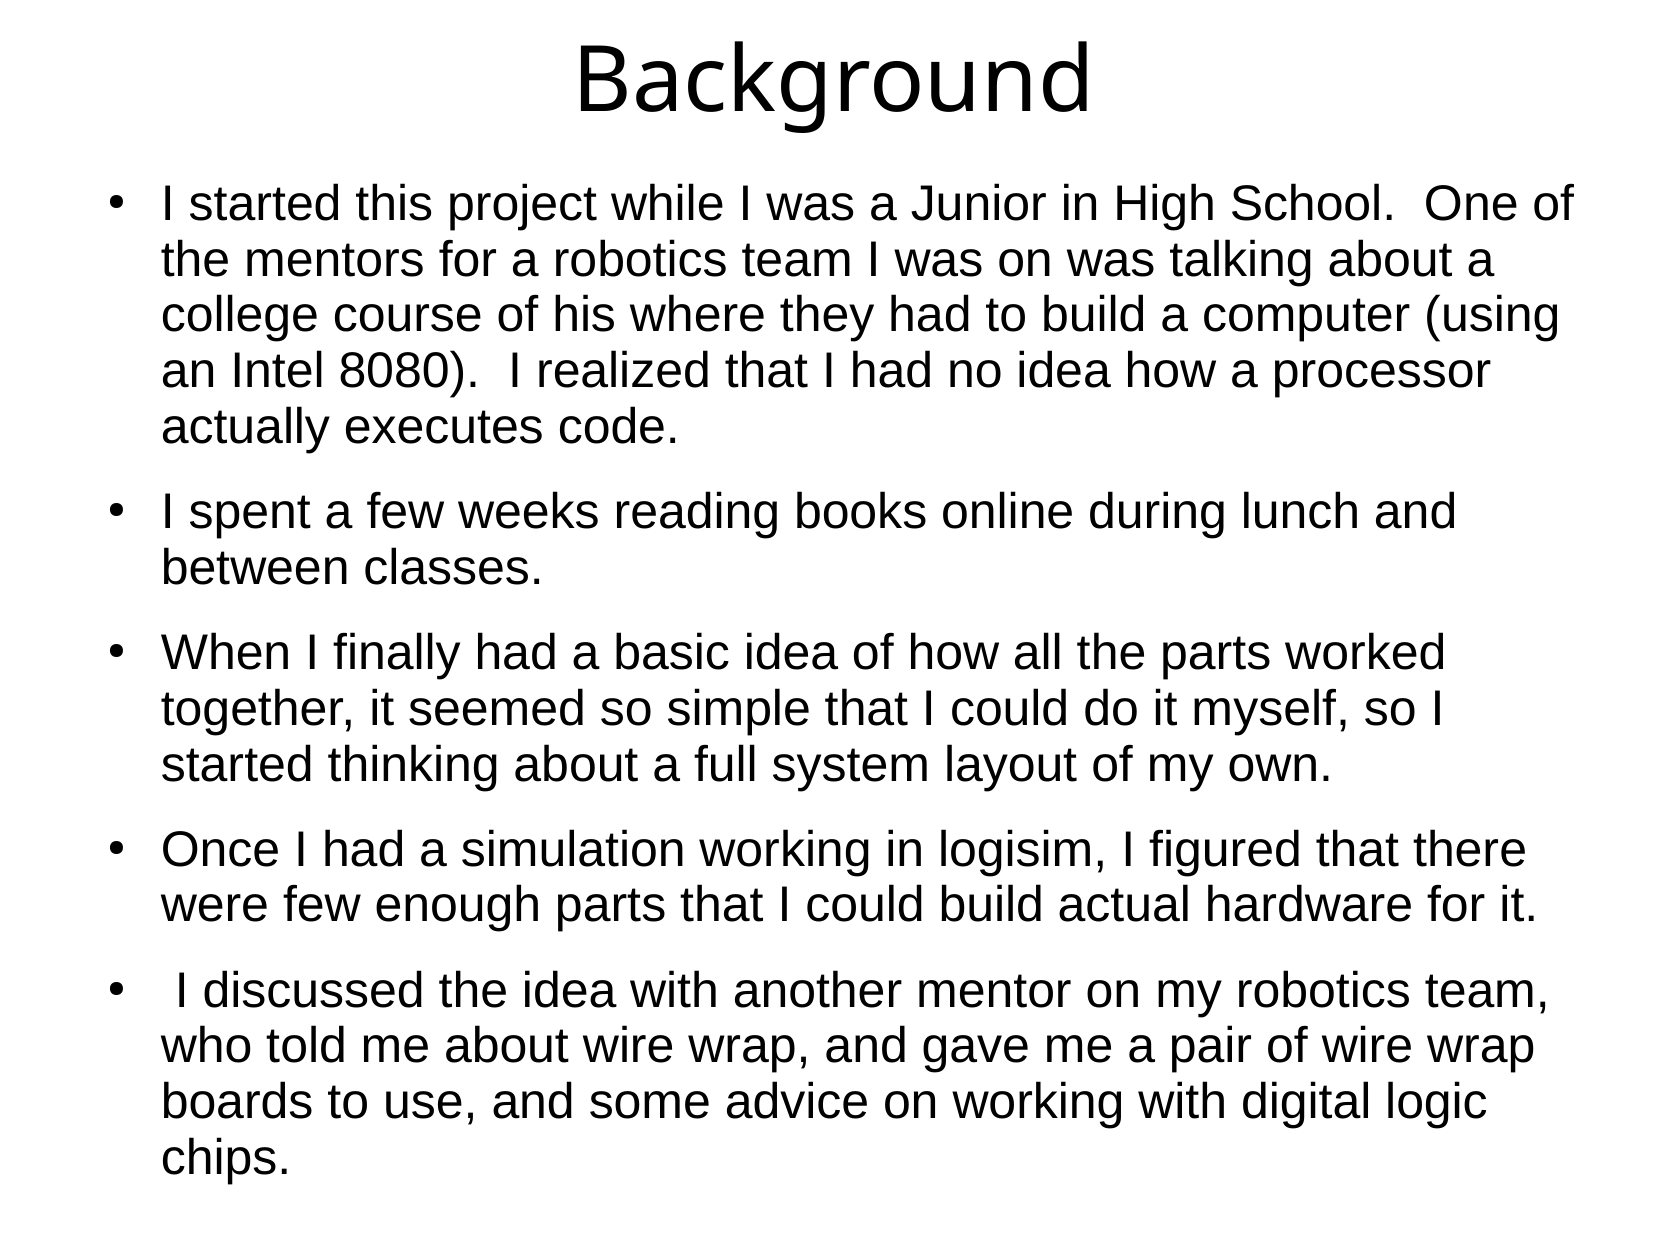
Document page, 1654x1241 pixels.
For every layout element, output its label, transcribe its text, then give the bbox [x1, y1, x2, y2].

list I started this project while I was a Junior in High School. One of the mentors for a robotics team I was on was talking about a college course of his where they had to build a computer (using an Intel 8080). I realized that I had no idea how a processor actually executes code. I spent a few weeks reading books online during lunch and between classes. When I finally had a basic idea of how all the parts worked together, it seemed so simple that I could do it myself, so I started thinking about a full system layout of my own. Once I had a simulation working in logisim, I figured that there were few enough parts that I could build actual hardware for it. I discussed the idea with another mentor on my robotics team, who told me about wire wrap, and gave me a pair of wire wrap boards to use, and some advice on working with digital logic chips. [90, 175, 1579, 1186]
title Background [90, 0, 1579, 175]
